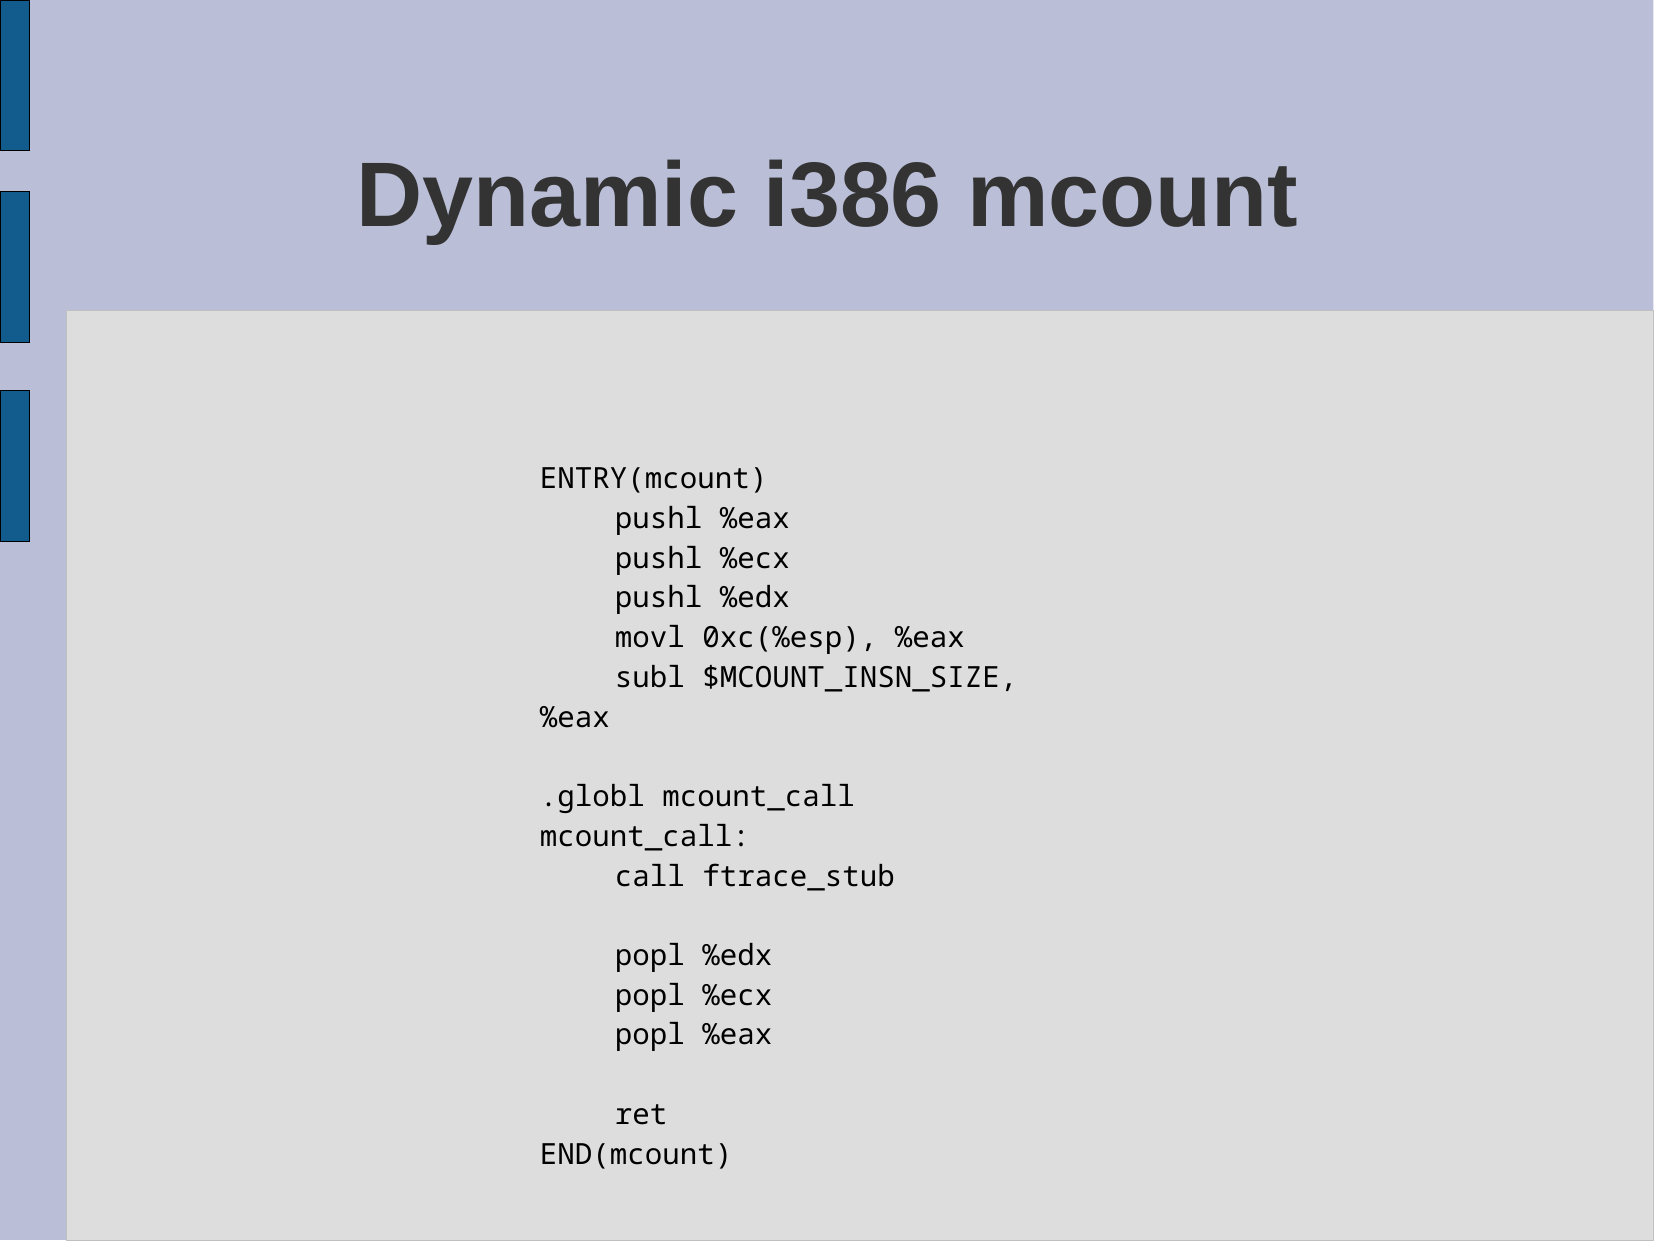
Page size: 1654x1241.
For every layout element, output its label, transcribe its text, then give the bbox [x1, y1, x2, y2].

title Dynamic i386 mcount [121, 98, 1534, 291]
text_box ENTRY(mcount) pushl %eax pushl %ecx pushl %edx movl 0xc(%esp), %eax subl $MCOUNT_INSN_SIZE, %eax .globl mcount_call mcount_call: call ftrace_stub popl %edx popl %ecx popl %eax ret END(mcount) [525, 450, 1120, 1019]
